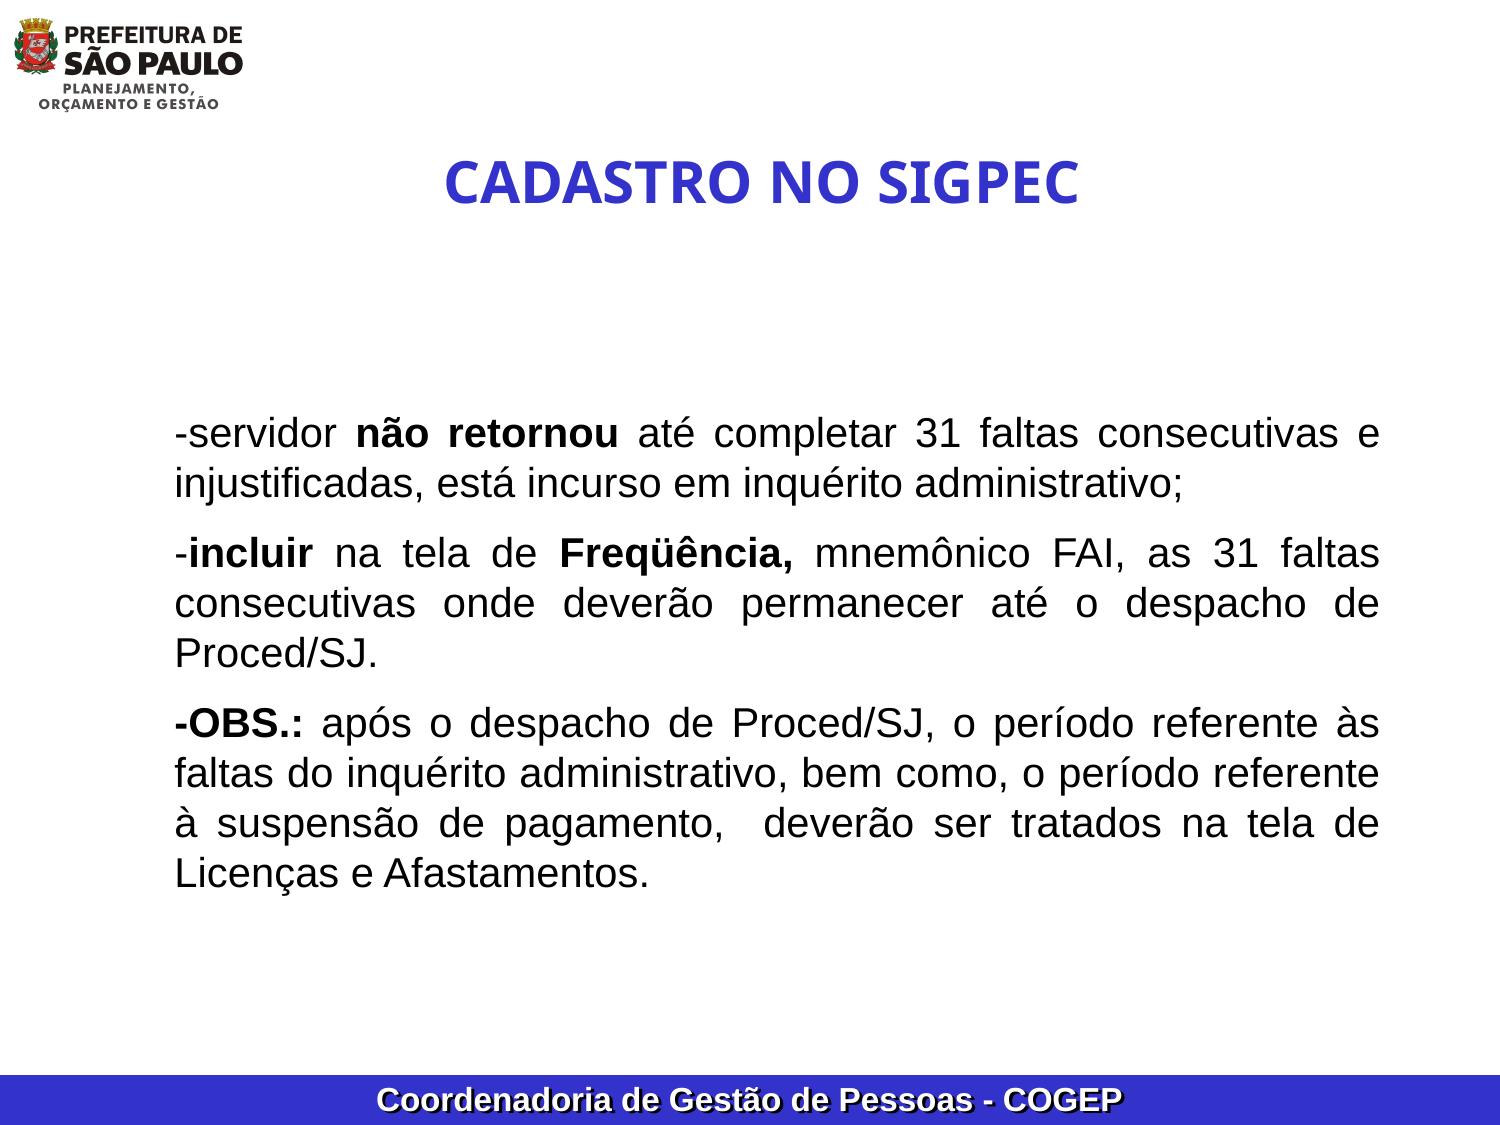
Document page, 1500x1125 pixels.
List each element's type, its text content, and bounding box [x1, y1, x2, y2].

text_box CADASTRO NO SIGPEC [136, 137, 1388, 222]
text_box -servidor não retornou até completar 31 faltas consecutivas e injustificadas, está incurso em inquérito administrativo; -incluir na tela de Freqüência, mnemônico FAI, as 31 faltas consecutivas onde deverão permanecer até o despacho de Proced/SJ. -OBS.: após o despacho de Proced/SJ, o período referente às faltas do inquérito administrativo, bem como, o período referente à suspensão de pagamento, deverão ser tratados na tela de Licenças e Afastamentos. [159, 291, 1400, 1012]
